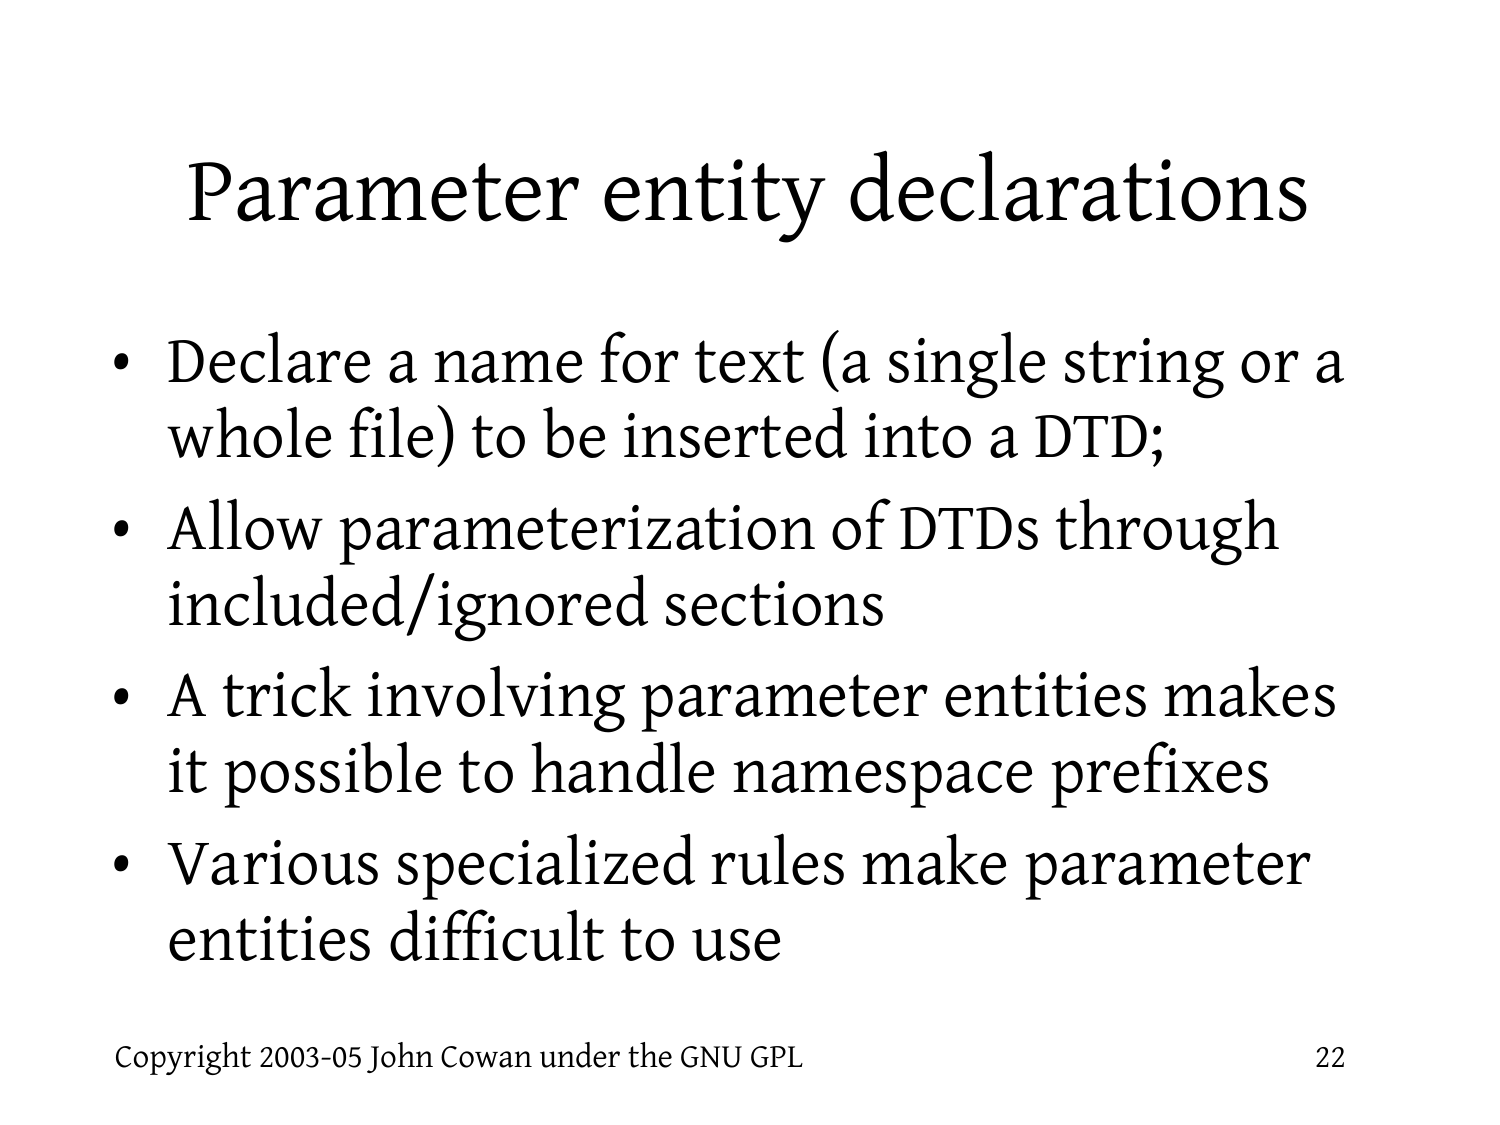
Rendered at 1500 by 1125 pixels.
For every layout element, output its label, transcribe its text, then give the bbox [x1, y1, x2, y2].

list Declare a name for text (a single string or a whole file) to be inserted into a DTD; Allow parameterization of DTDs through included/ignored sections A trick involving parameter entities makes it possible to handle namespace prefixes Various specialized rules make parameter entities difficult to use [112, 324, 1387, 1046]
title Parameter entity declarations [112, 62, 1387, 324]
